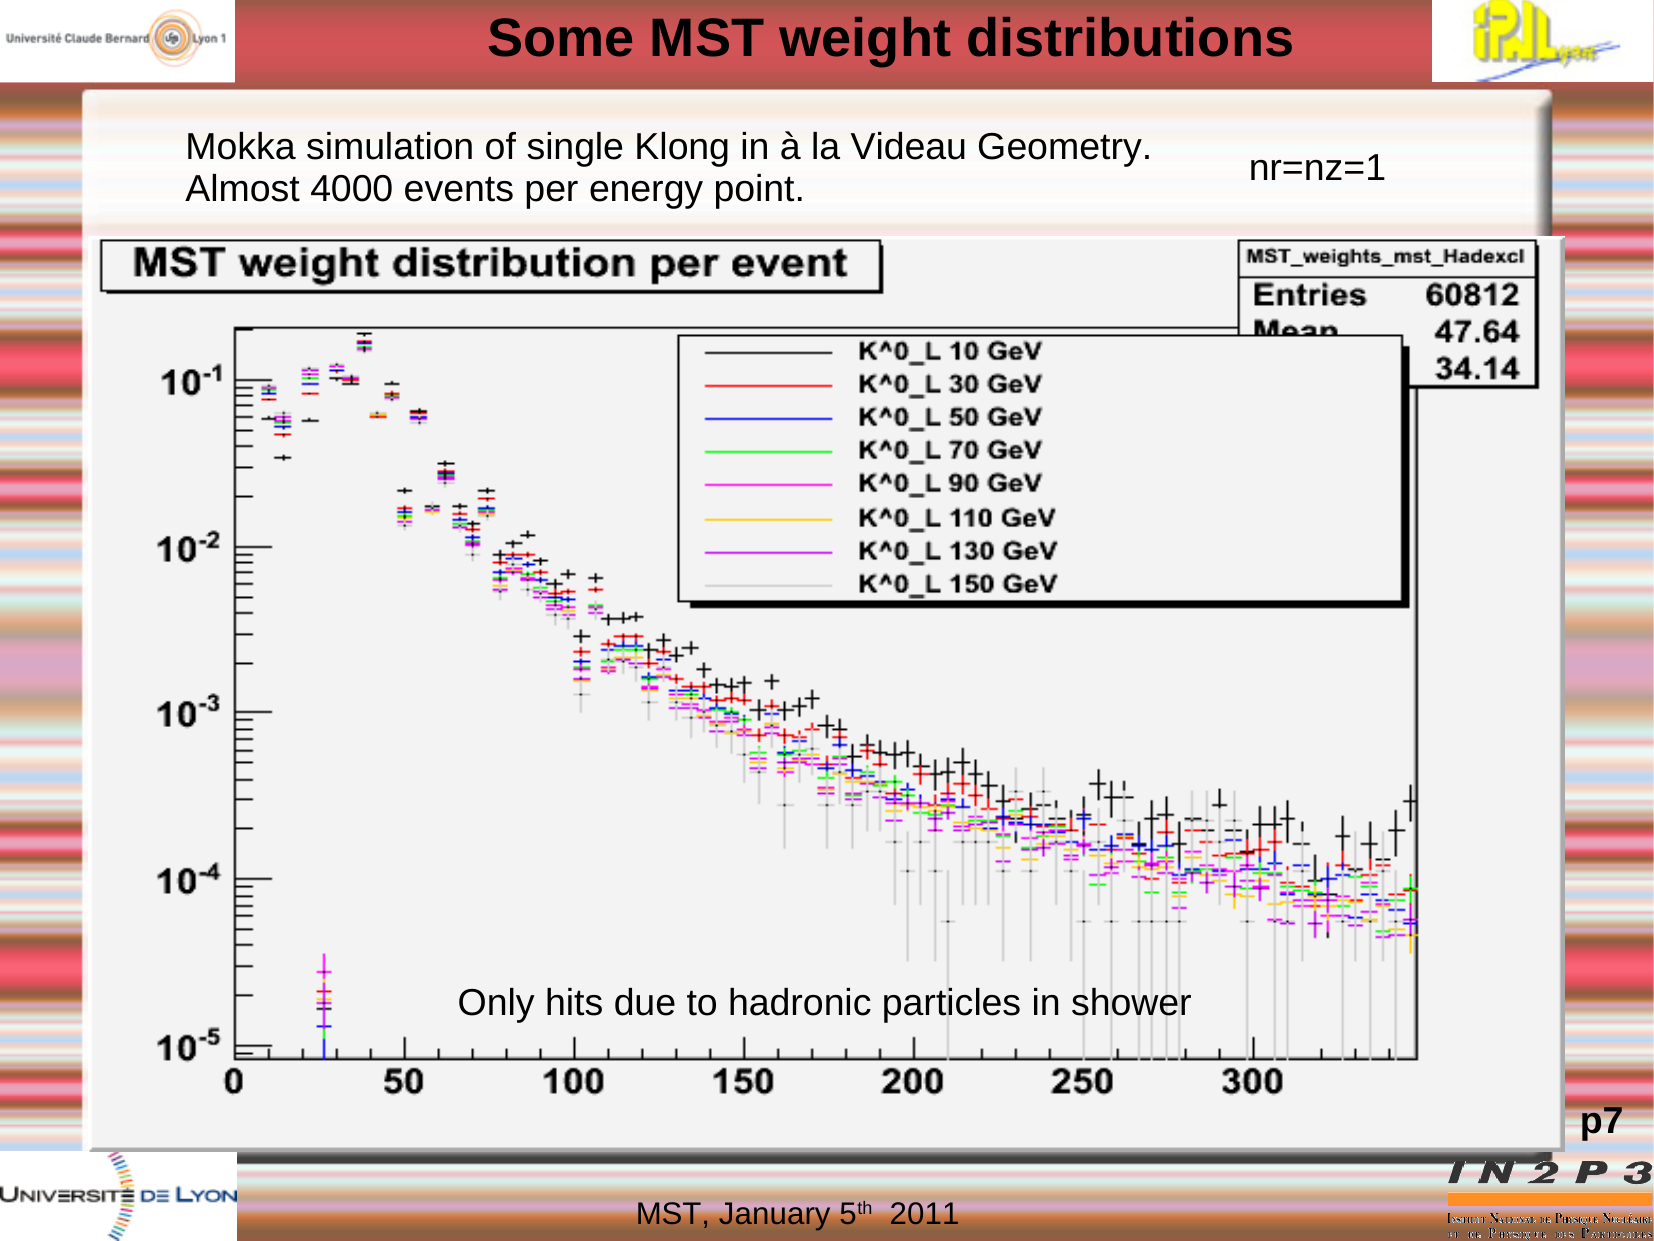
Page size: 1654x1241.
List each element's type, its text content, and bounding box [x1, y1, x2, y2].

text_box Some MST weight distributions [472, 0, 1312, 89]
text_box nr=nz=1 [1234, 138, 1402, 196]
text_box Only hits due to hadronic particles in shower [442, 974, 1206, 1032]
text_box Mokka simulation of single Klong in à la Videau Geometry. Almost 4000 events per energy point. [170, 118, 1178, 218]
picture [0, 0, 1654, 1241]
